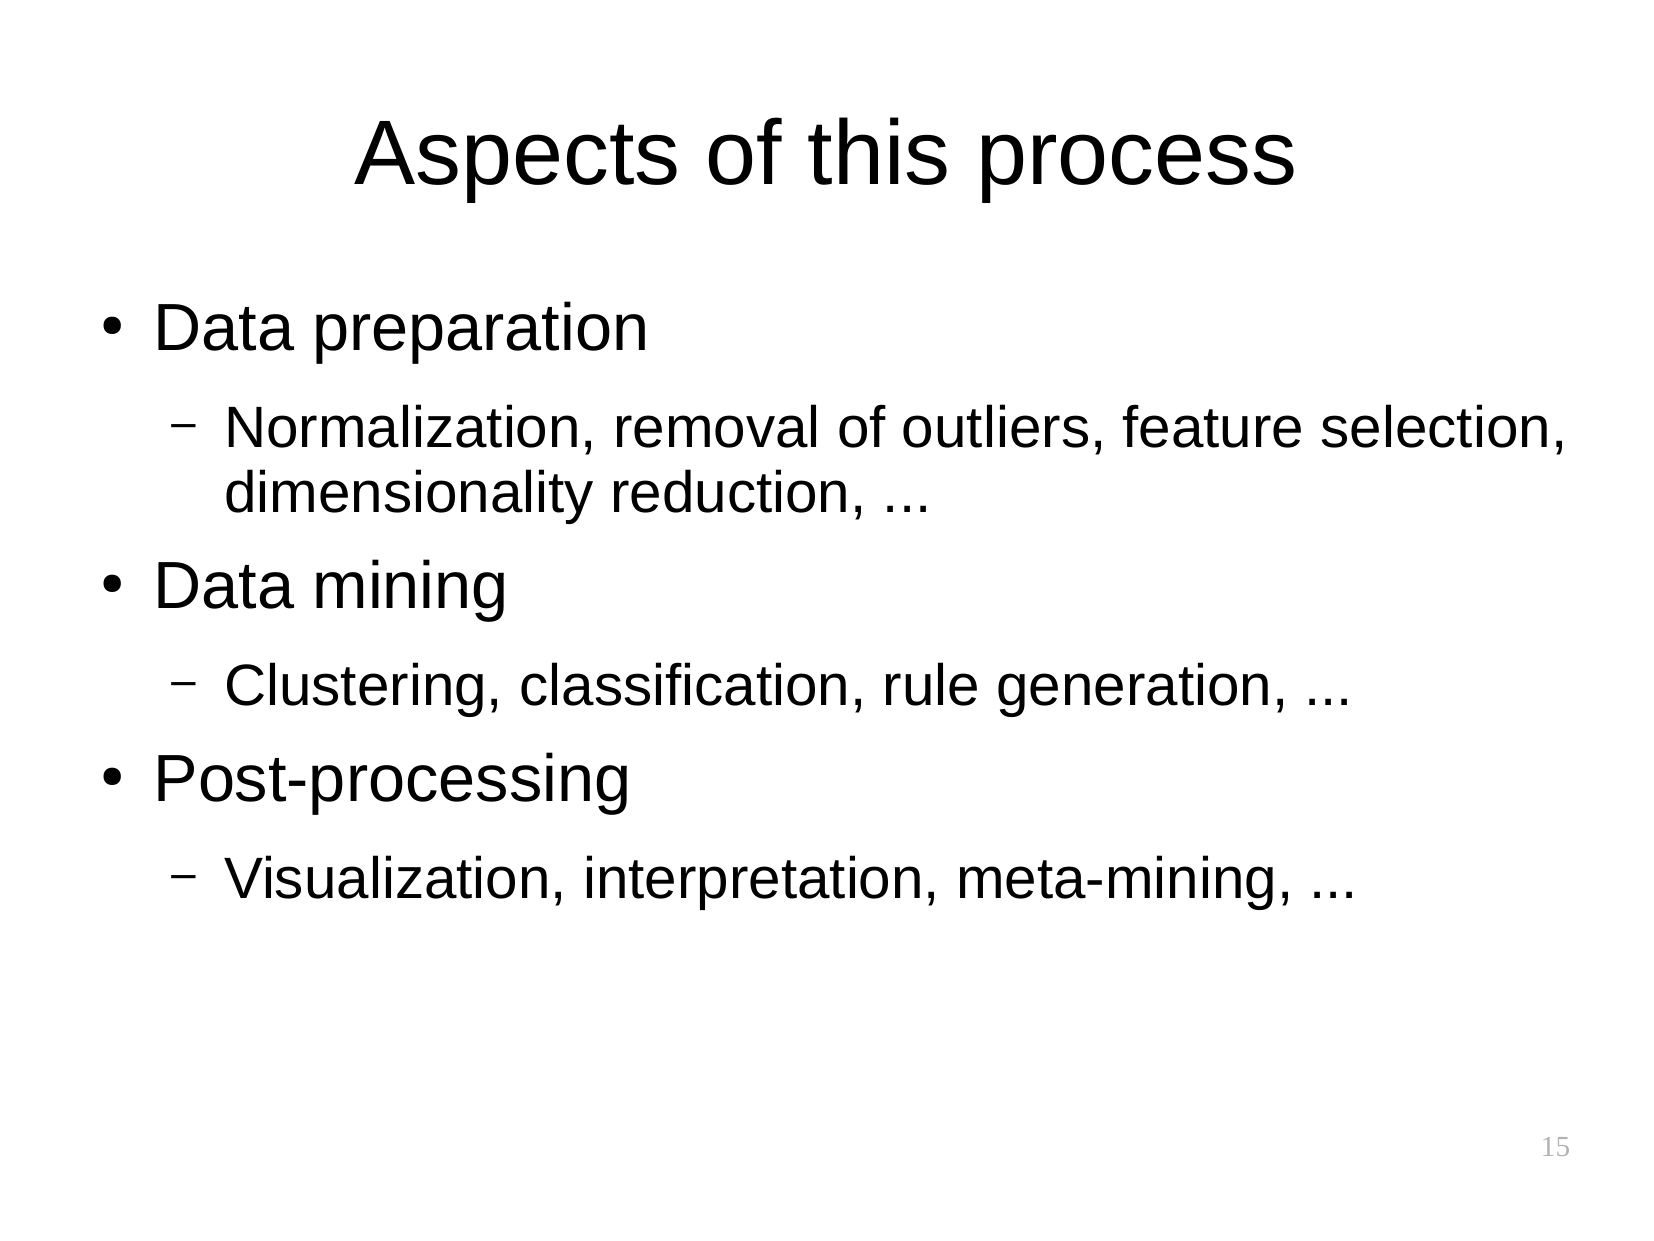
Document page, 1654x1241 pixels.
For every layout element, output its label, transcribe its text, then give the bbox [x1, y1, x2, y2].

title Aspects of this process [82, 49, 1571, 257]
list Data preparation Normalization, removal of outliers, feature selection, dimensionality reduction, ... Data mining Clustering, classification, rule generation, ... Post-processing Visualization, interpretation, meta-mining, ... [82, 290, 1571, 1010]
